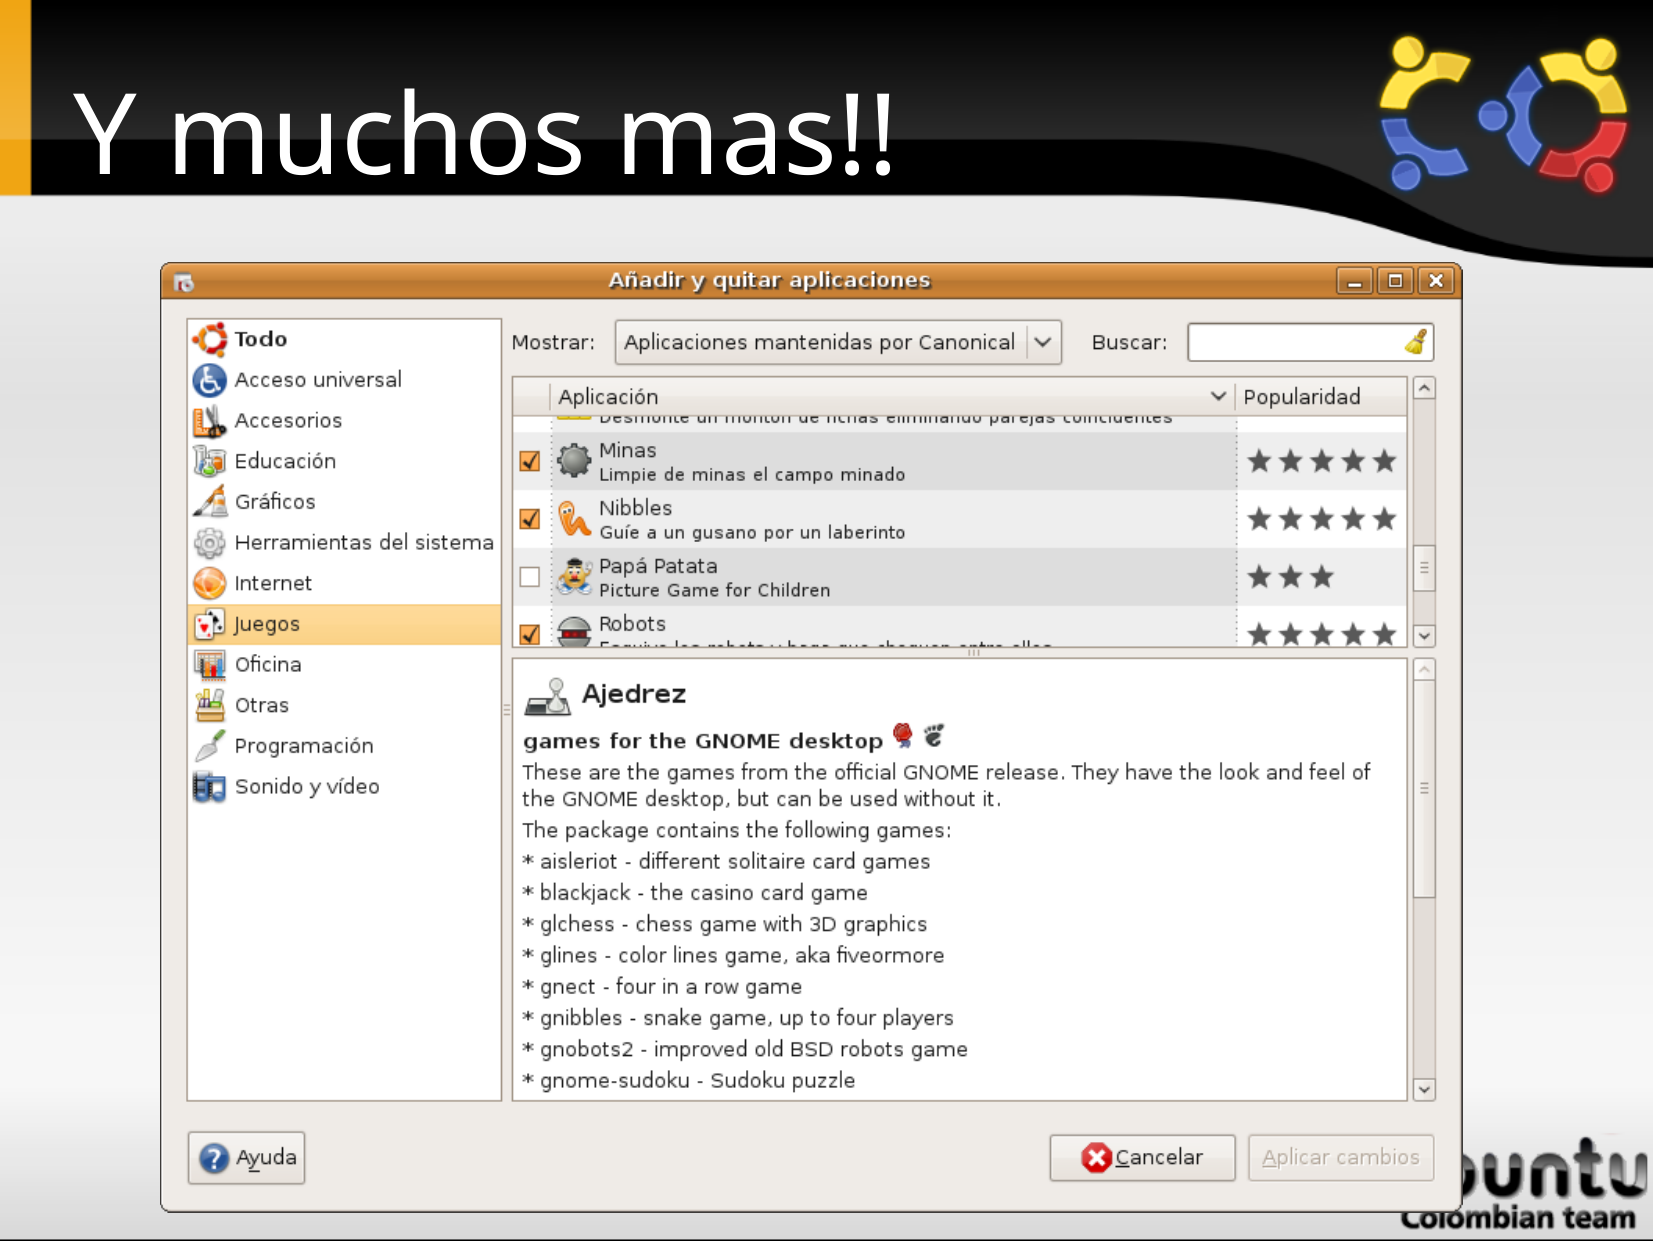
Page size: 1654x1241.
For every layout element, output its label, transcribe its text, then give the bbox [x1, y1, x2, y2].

text_box Y muchos mas!! [59, 47, 1447, 195]
picture [0, 0, 1653, 1241]
